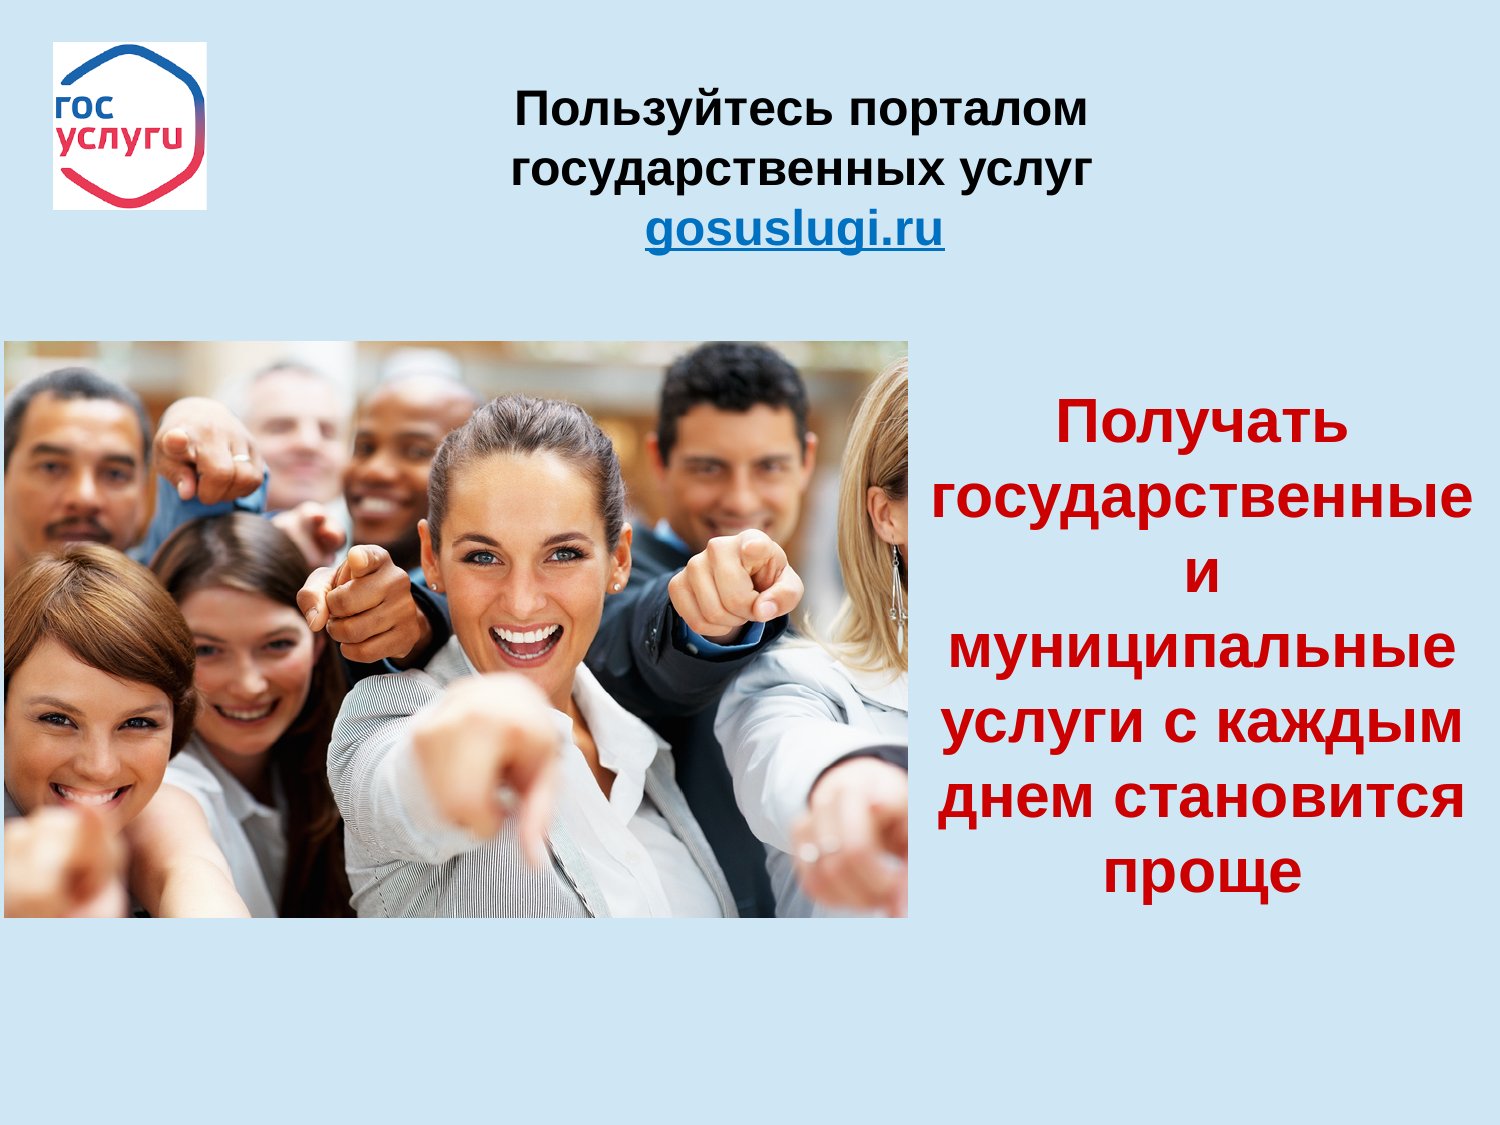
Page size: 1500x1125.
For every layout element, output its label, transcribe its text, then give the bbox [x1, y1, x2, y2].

picture [4, 341, 908, 919]
text_box Пользуйтесь порталом государственных услуг gosuslugi.ru [302, 67, 1301, 323]
text_box Получать государственные и муниципальные услуги с каждым днем становится проще [907, 372, 1499, 913]
picture [53, 42, 207, 210]
